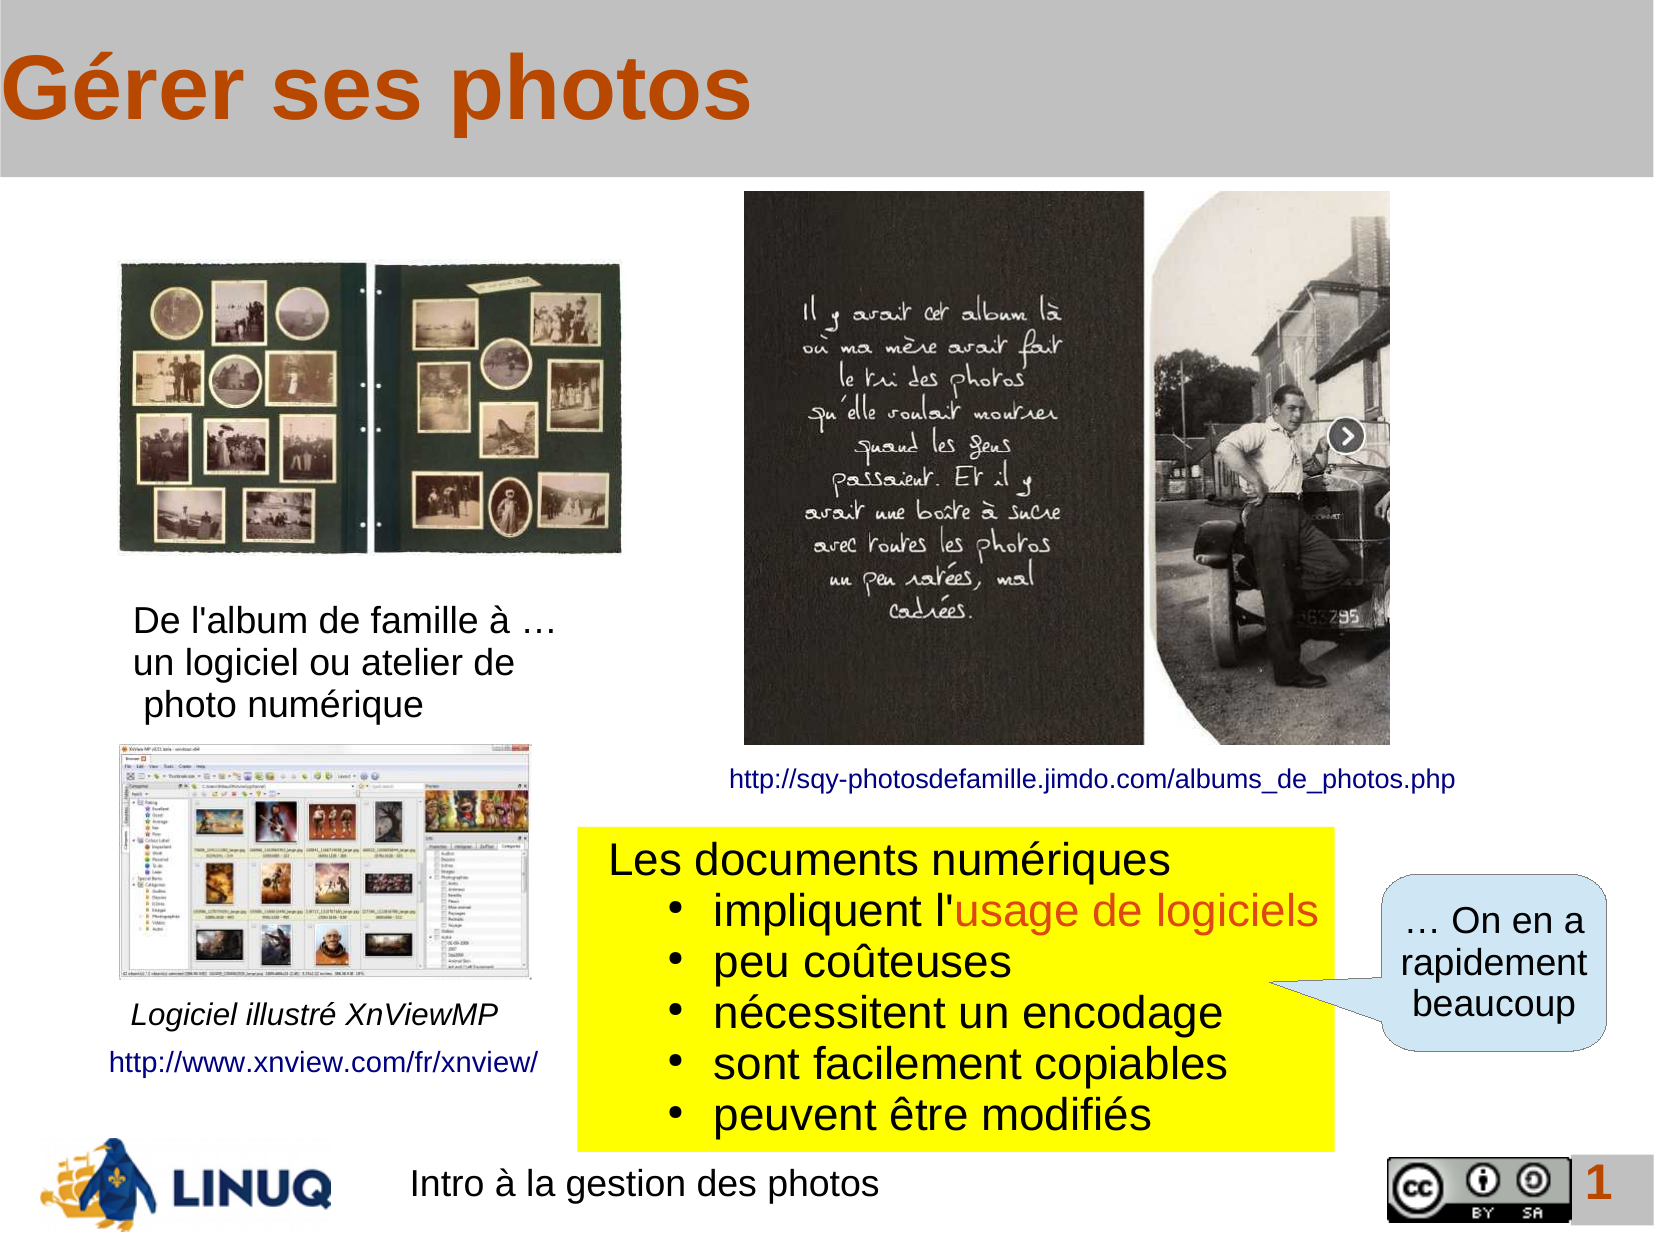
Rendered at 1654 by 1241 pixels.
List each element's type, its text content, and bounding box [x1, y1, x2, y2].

text_box http://sqy-photosdefamille.jimdo.com/albums_de_photos.php [714, 756, 1489, 827]
picture [1387, 1157, 1572, 1223]
text_box Les documents numériques impliquent l'usage de logiciels peu coûteuses nécessitent un encodage sont facilement copiables peuvent être modifiés [577, 826, 1335, 1152]
picture [117, 259, 626, 556]
picture [744, 191, 1390, 745]
picture [40, 1138, 331, 1232]
text_box De l'album de famille à … un logiciel ou atelier de photo numérique [118, 592, 574, 737]
picture [119, 744, 532, 980]
text_box Logiciel illustré XnViewMP [115, 989, 513, 1039]
text_box http://www.xnview.com/fr/xnview/ [93, 1039, 591, 1110]
title Gérer ses photos [0, 0, 1654, 178]
text_box … On en a rapidement beaucoup [1269, 874, 1607, 1052]
